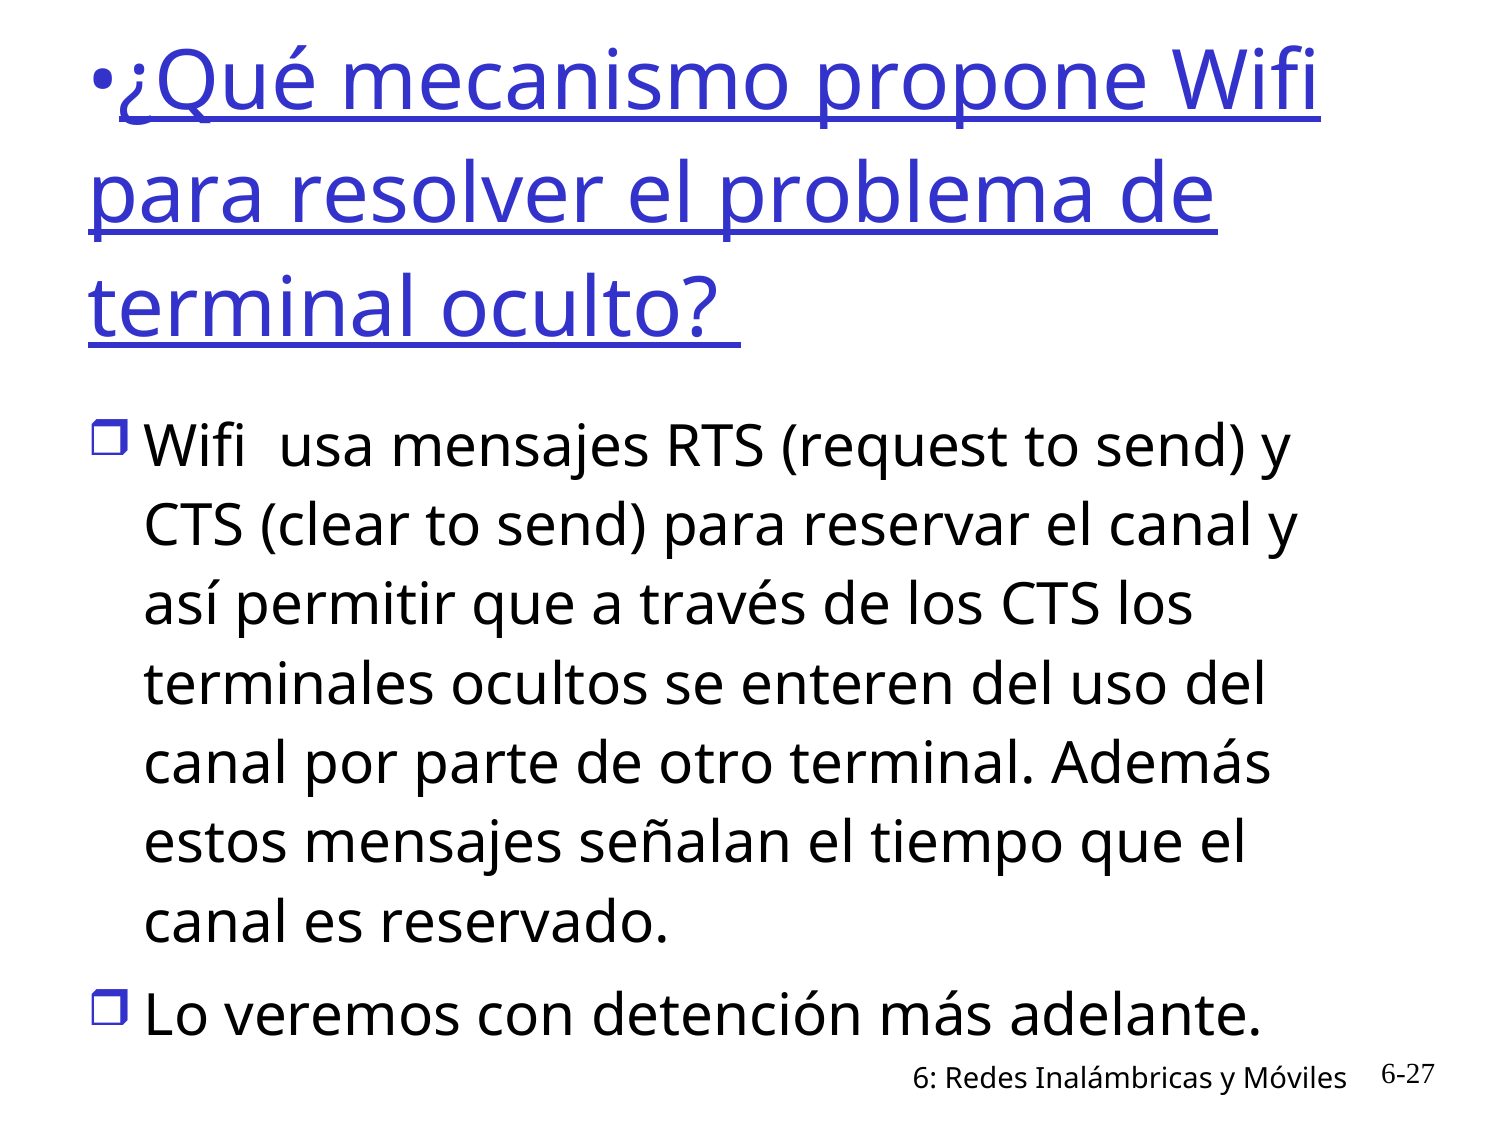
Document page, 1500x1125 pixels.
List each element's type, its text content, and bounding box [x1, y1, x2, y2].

title ¿Qué mecanismo propone Wifi para resolver el problema de terminal oculto? [87, 44, 1363, 337]
list Wifi usa mensajes RTS (request to send) y CTS (clear to send) para reservar el canal y así permitir que a través de los CTS los terminales ocultos se enteren del uso del canal por parte de otro terminal. Además estos mensajes señalan el tiempo que el canal es reservado. Lo veremos con detención más adelante. [87, 404, 1363, 1057]
